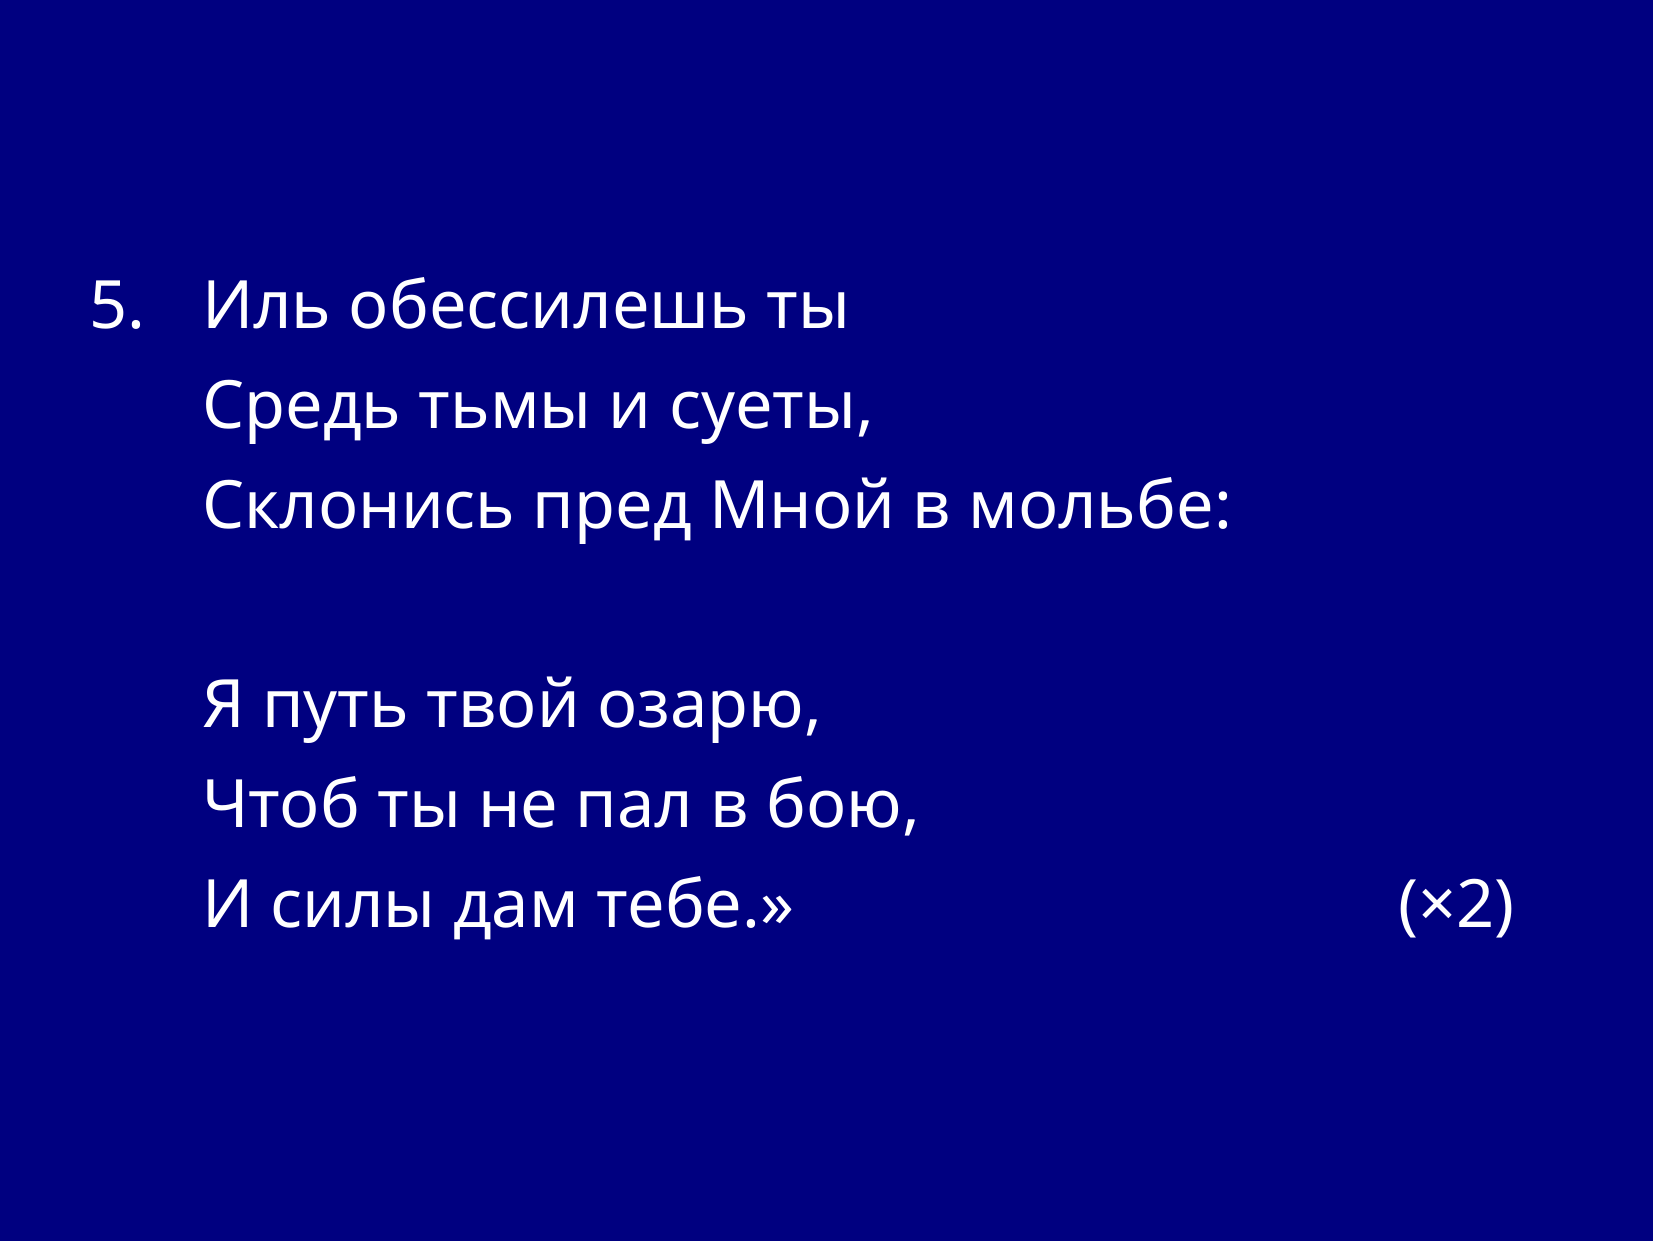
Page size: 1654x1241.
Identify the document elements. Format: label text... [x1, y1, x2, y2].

text_box 5. Иль обессилешь ты Средь тьмы и суеты, Склонись пред Мной в мольбе: Я путь твой озарю, Чтоб ты не пал в бою, И силы дам тебе.» (×2) [75, 150, 1576, 1163]
